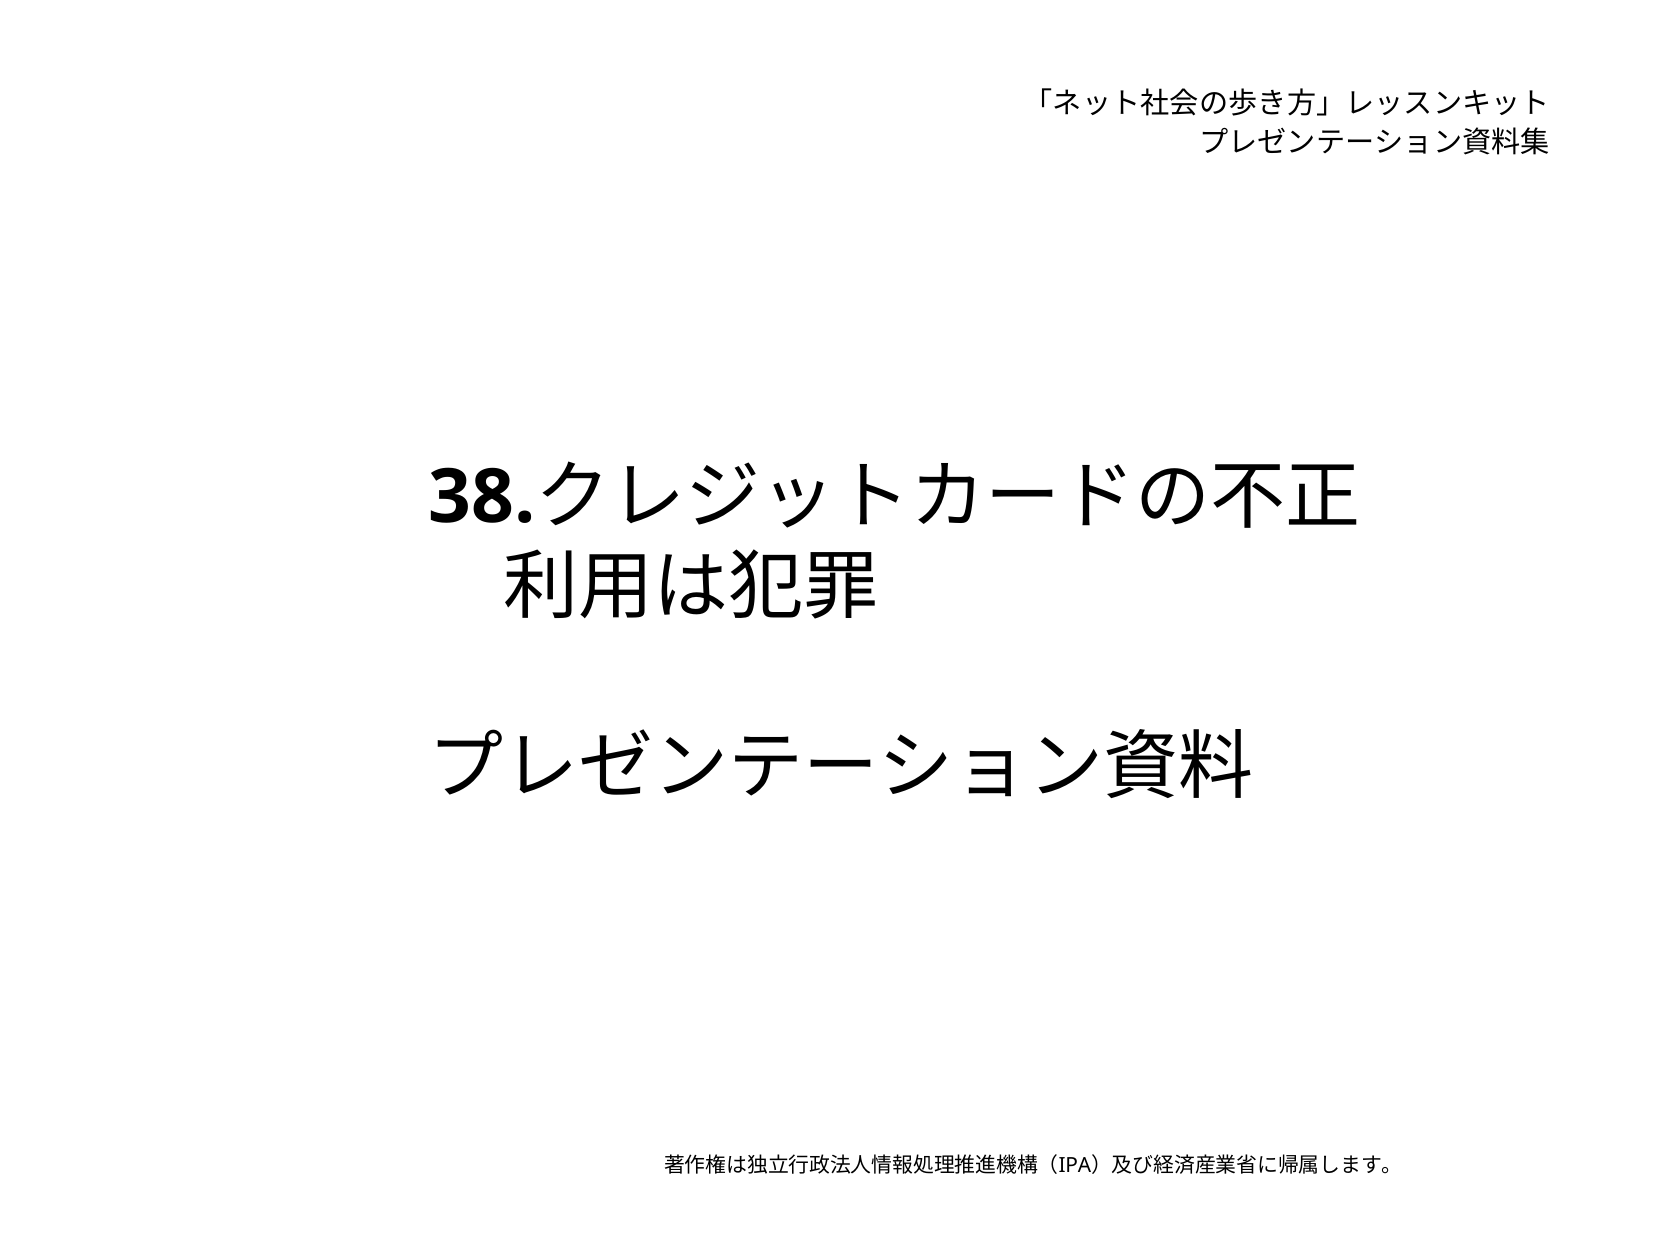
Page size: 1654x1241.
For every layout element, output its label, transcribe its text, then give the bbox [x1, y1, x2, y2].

text_box 「ネット社会の歩き方」レッスンキット プレゼンテーション資料集 [1003, 74, 1566, 169]
text_box 著作権は独立行政法人情報処理推進機構（IPA）及び経済産業省に帰属します。 [649, 1145, 1536, 1186]
text_box 38.クレジットカードの不正 利用は犯罪 プレゼンテーション資料 [413, 442, 1447, 819]
